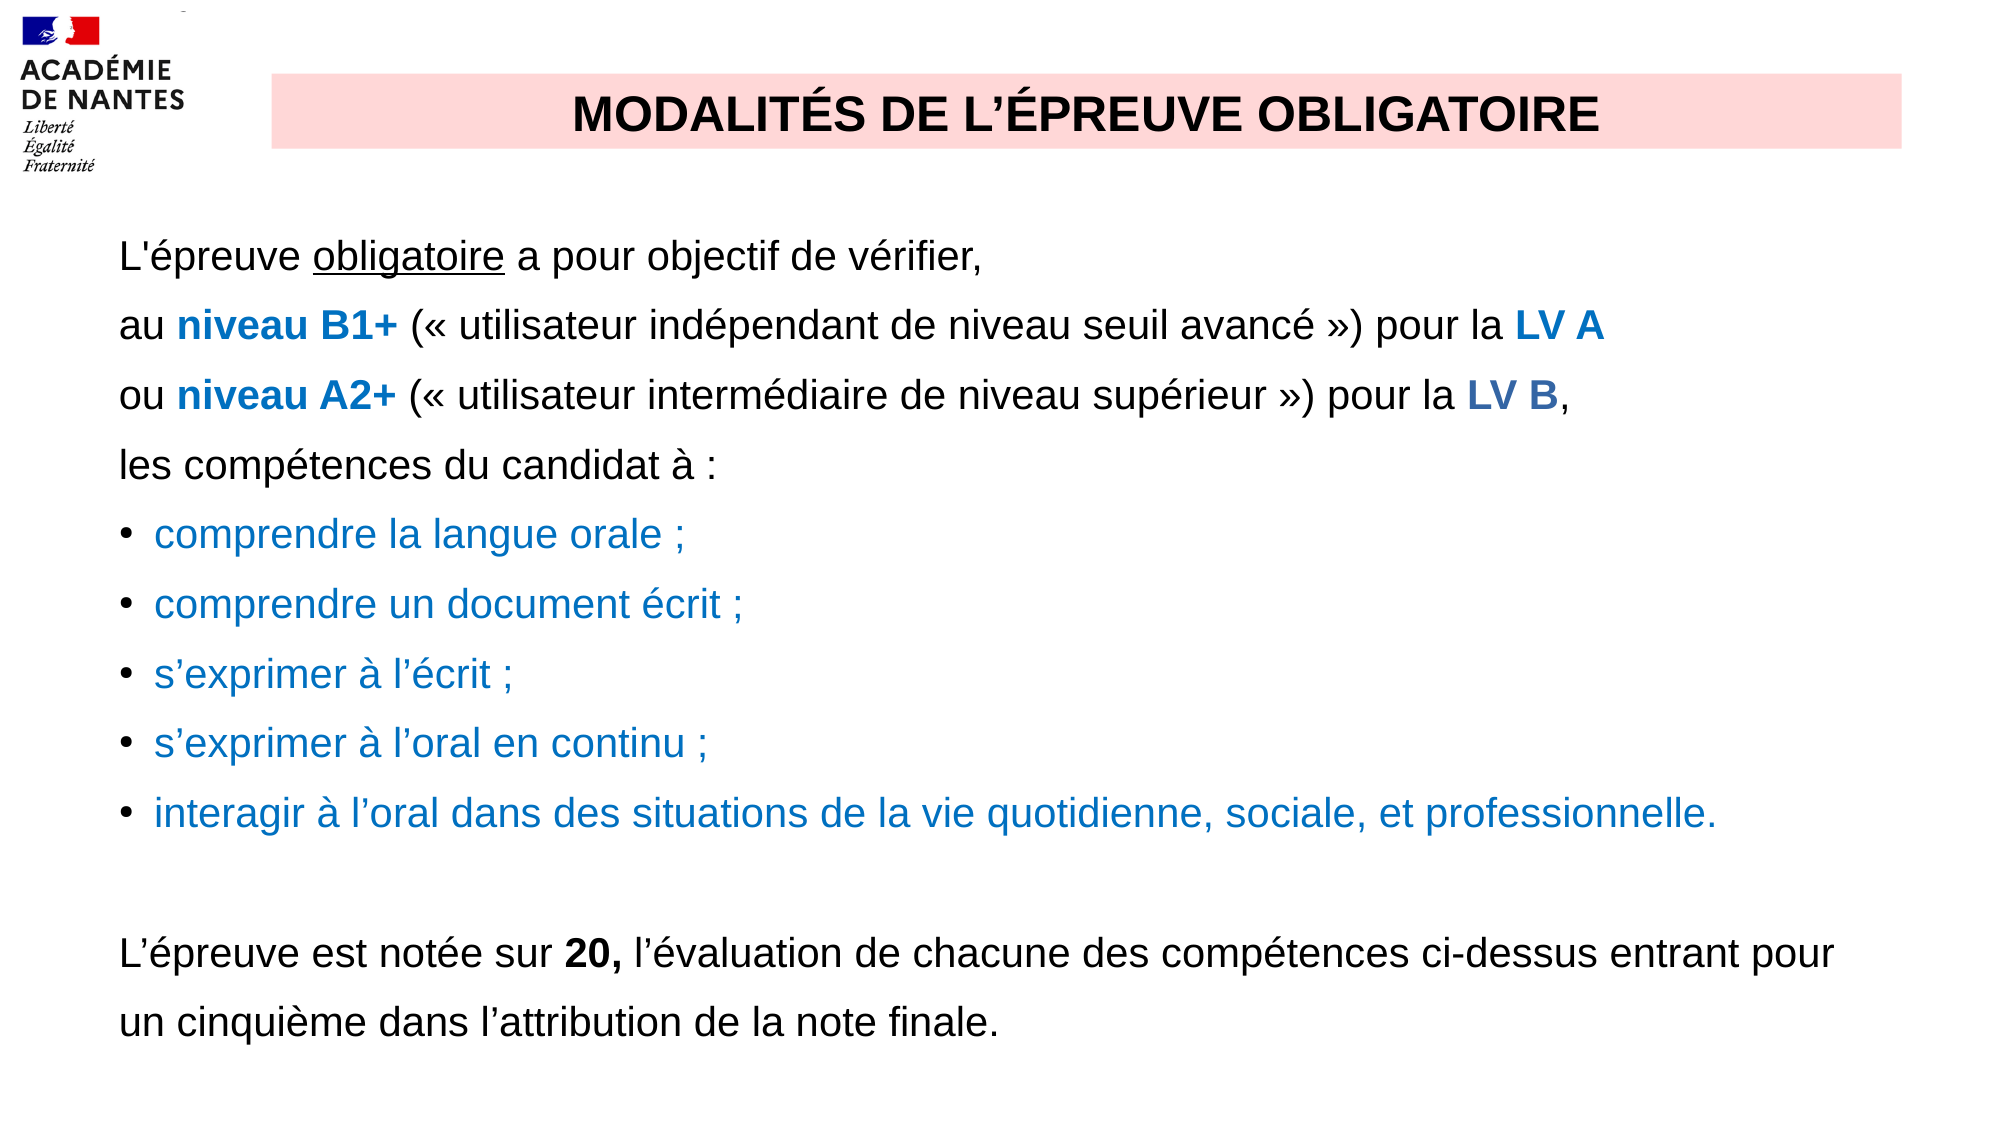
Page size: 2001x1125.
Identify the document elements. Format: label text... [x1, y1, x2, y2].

text_box MODALITÉS DE L’ÉPREUVE OBLIGATOIRE [271, 73, 1902, 149]
text_box L'épreuve obligatoire a pour objectif de vérifier, au niveau B1+ (« utilisateur indépendant de niveau seuil avancé ») pour la LV A ou niveau A2+ (« utilisateur intermédiaire de niveau supérieur ») pour la LV B, les compétences du candidat à : comprendre la langue orale ; comprendre un document écrit ; s’exprimer à l’écrit ; s’exprimer à l’oral en continu ; interagir à l’oral dans des situations de la vie quotidienne, sociale, et professionnelle. L’épreuve est notée sur 20, l’évaluation de chacune des compétences ci-dessus entrant pour un cinquième dans l’attribution de la note finale. [103, 201, 1900, 1053]
picture [11, 11, 186, 178]
